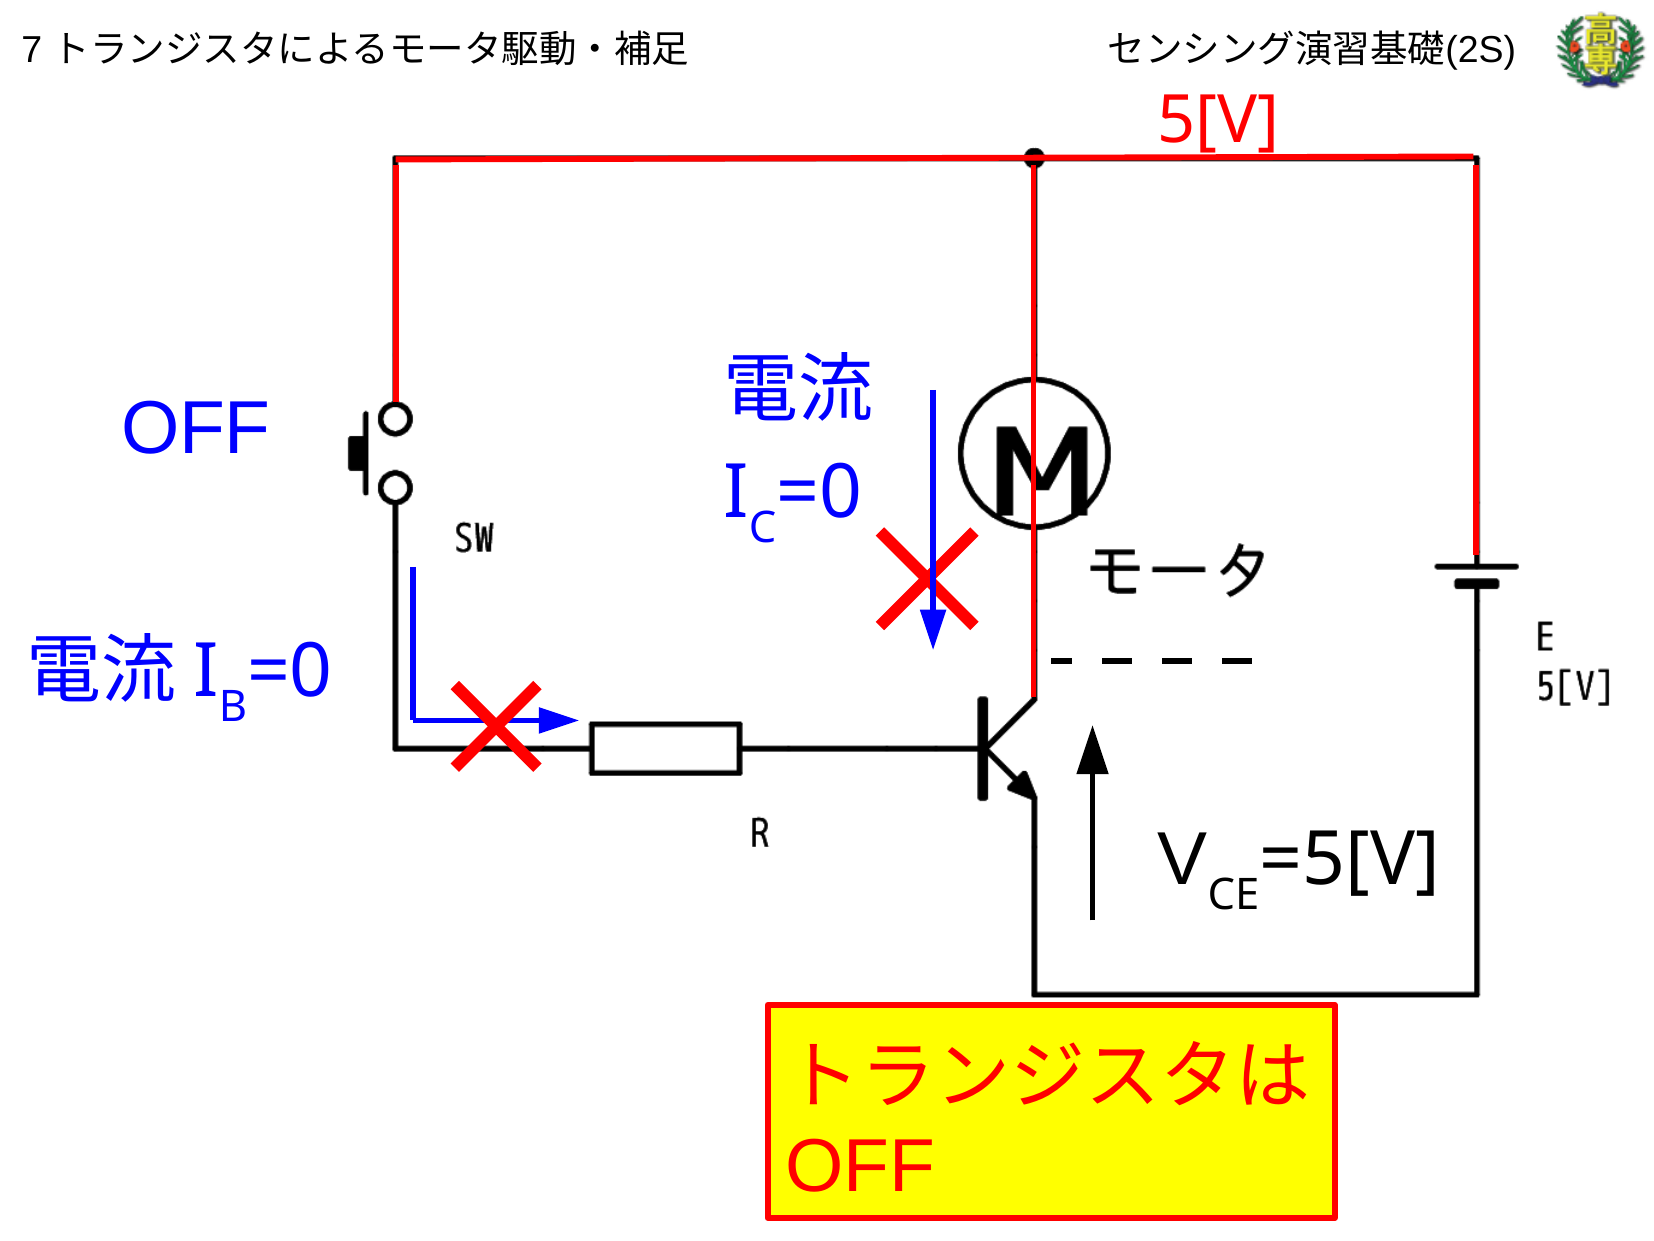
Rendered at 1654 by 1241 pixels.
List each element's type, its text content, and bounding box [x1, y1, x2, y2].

text_box センシング演習基礎(2S) [1077, 11, 1531, 75]
text_box 5[V] [1157, 70, 1310, 143]
text_box OFF [106, 377, 308, 477]
text_box 電流 IC=0 [708, 321, 957, 539]
text_box 電流 IB=0 [11, 602, 426, 728]
picture [1553, 2, 1650, 99]
text_box トランジスタはOFF [767, 1004, 1335, 1205]
picture [330, 141, 1644, 1018]
text_box 7 トランジスタによるモータ駆動・補足 [6, 11, 923, 75]
text_box VCE=5[V] [1092, 797, 1455, 923]
